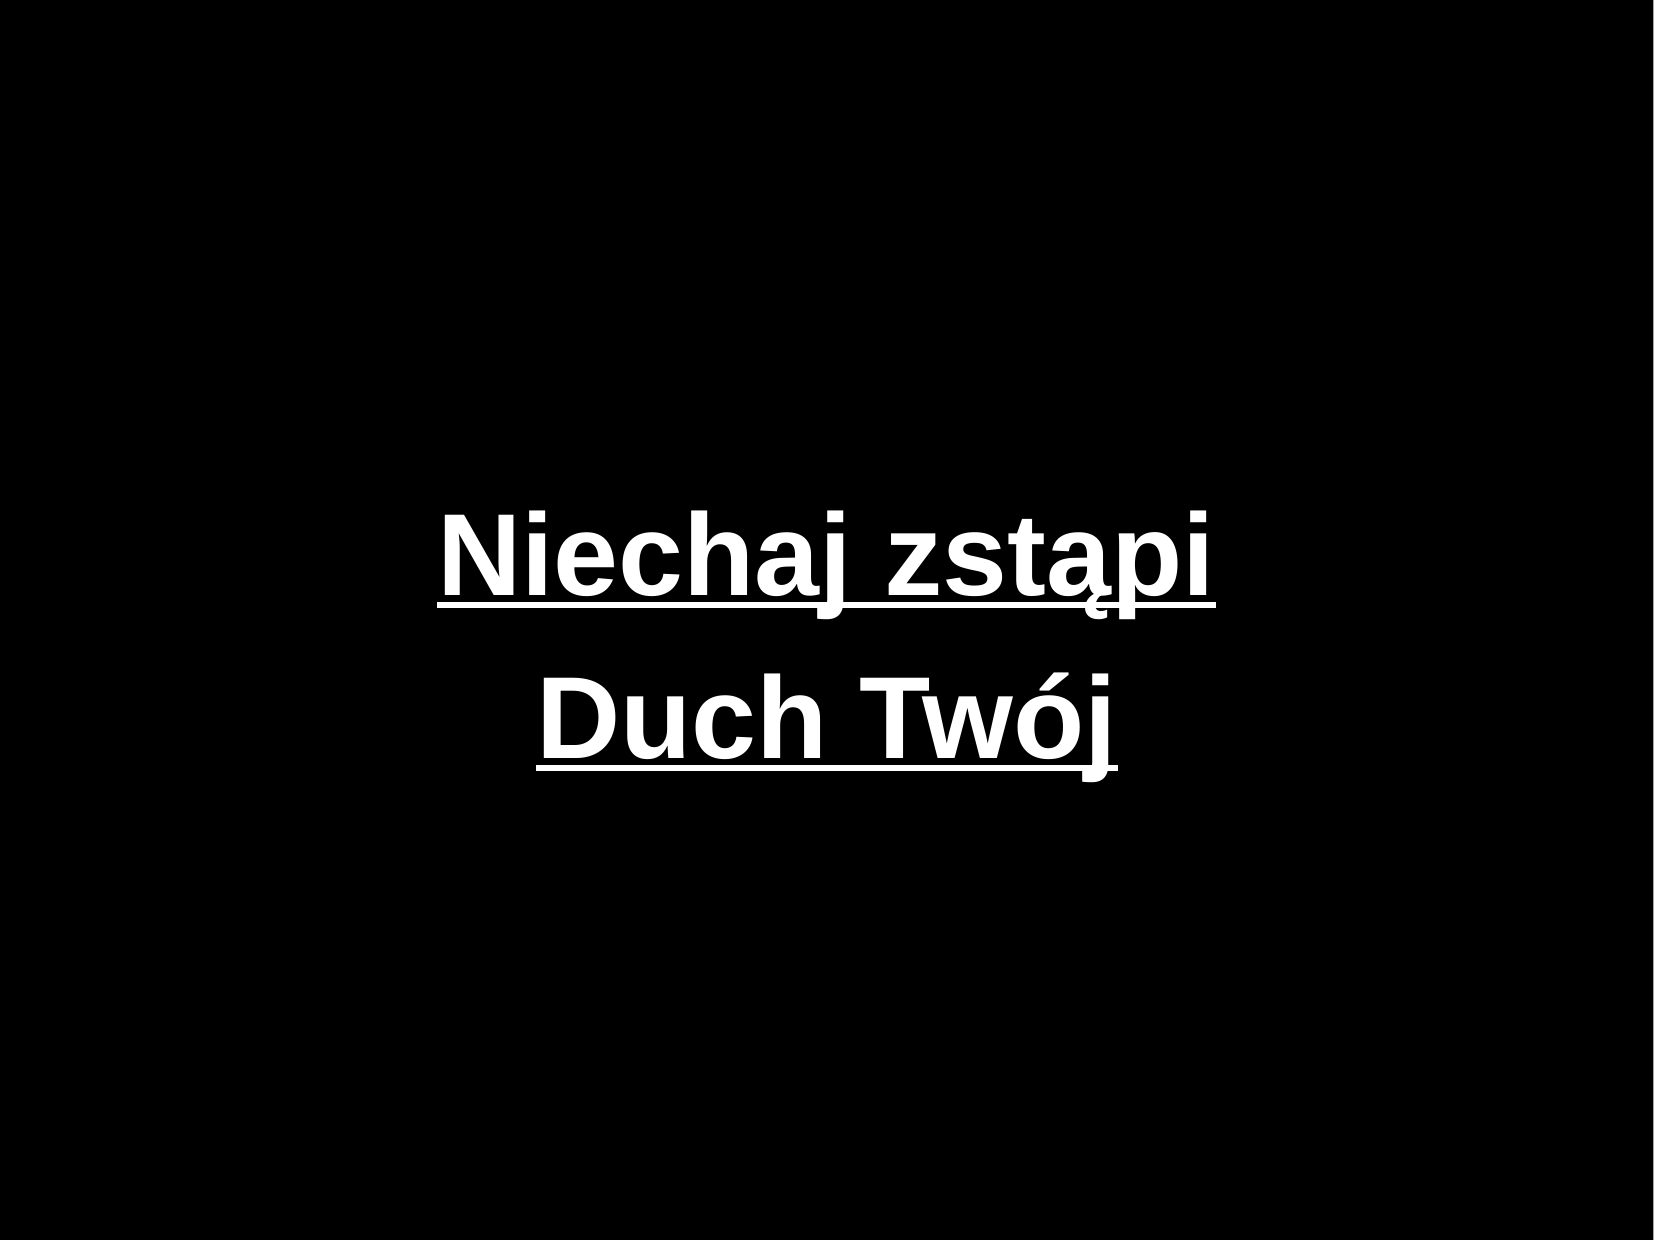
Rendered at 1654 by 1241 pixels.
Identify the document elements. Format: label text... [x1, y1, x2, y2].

subtitle Niechaj zstąpi Duch Twój [0, 0, 1654, 1241]
